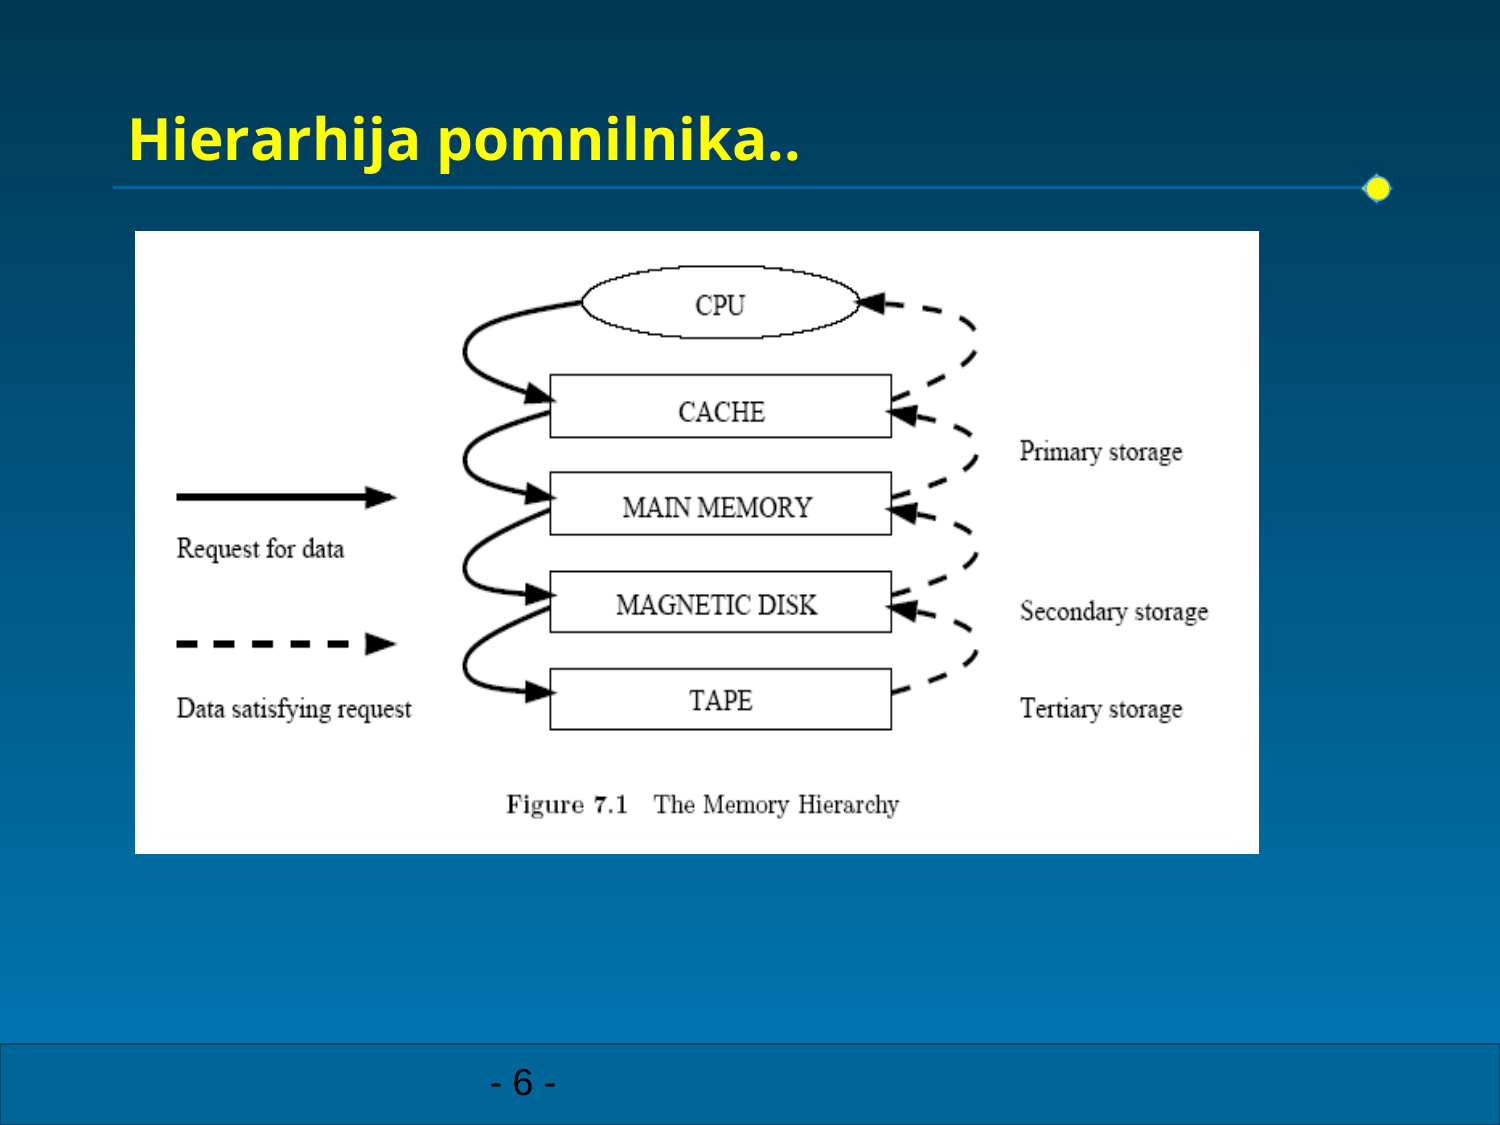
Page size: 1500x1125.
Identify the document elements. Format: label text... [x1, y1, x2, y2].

picture [136, 232, 1258, 853]
title Hierarhija pomnilnika.. [112, 94, 1388, 181]
